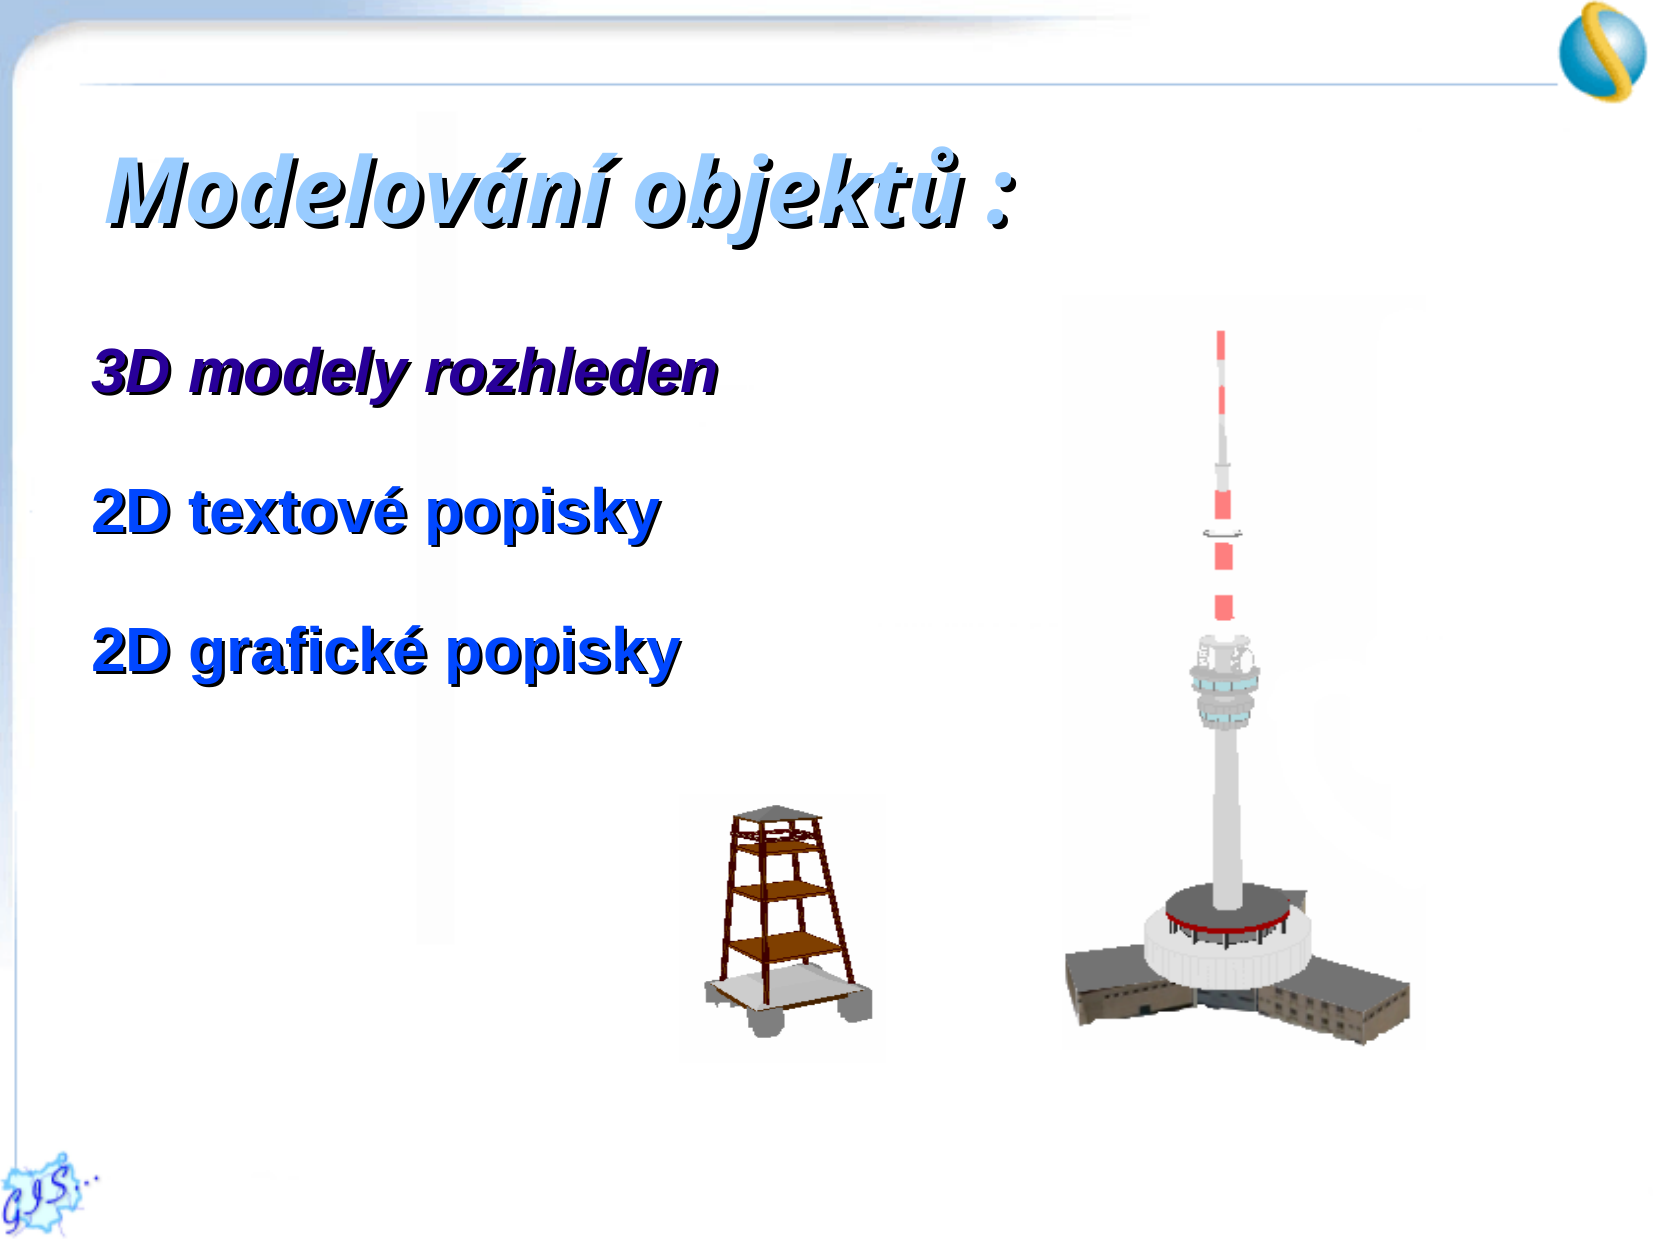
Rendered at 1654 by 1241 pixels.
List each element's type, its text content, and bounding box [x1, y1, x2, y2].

text_box Modelování objektů : [88, 118, 1654, 245]
text_box 3D modely rozhleden 2D textové popisky 2D grafické popisky [59, 328, 762, 773]
picture [0, 0, 1654, 1241]
